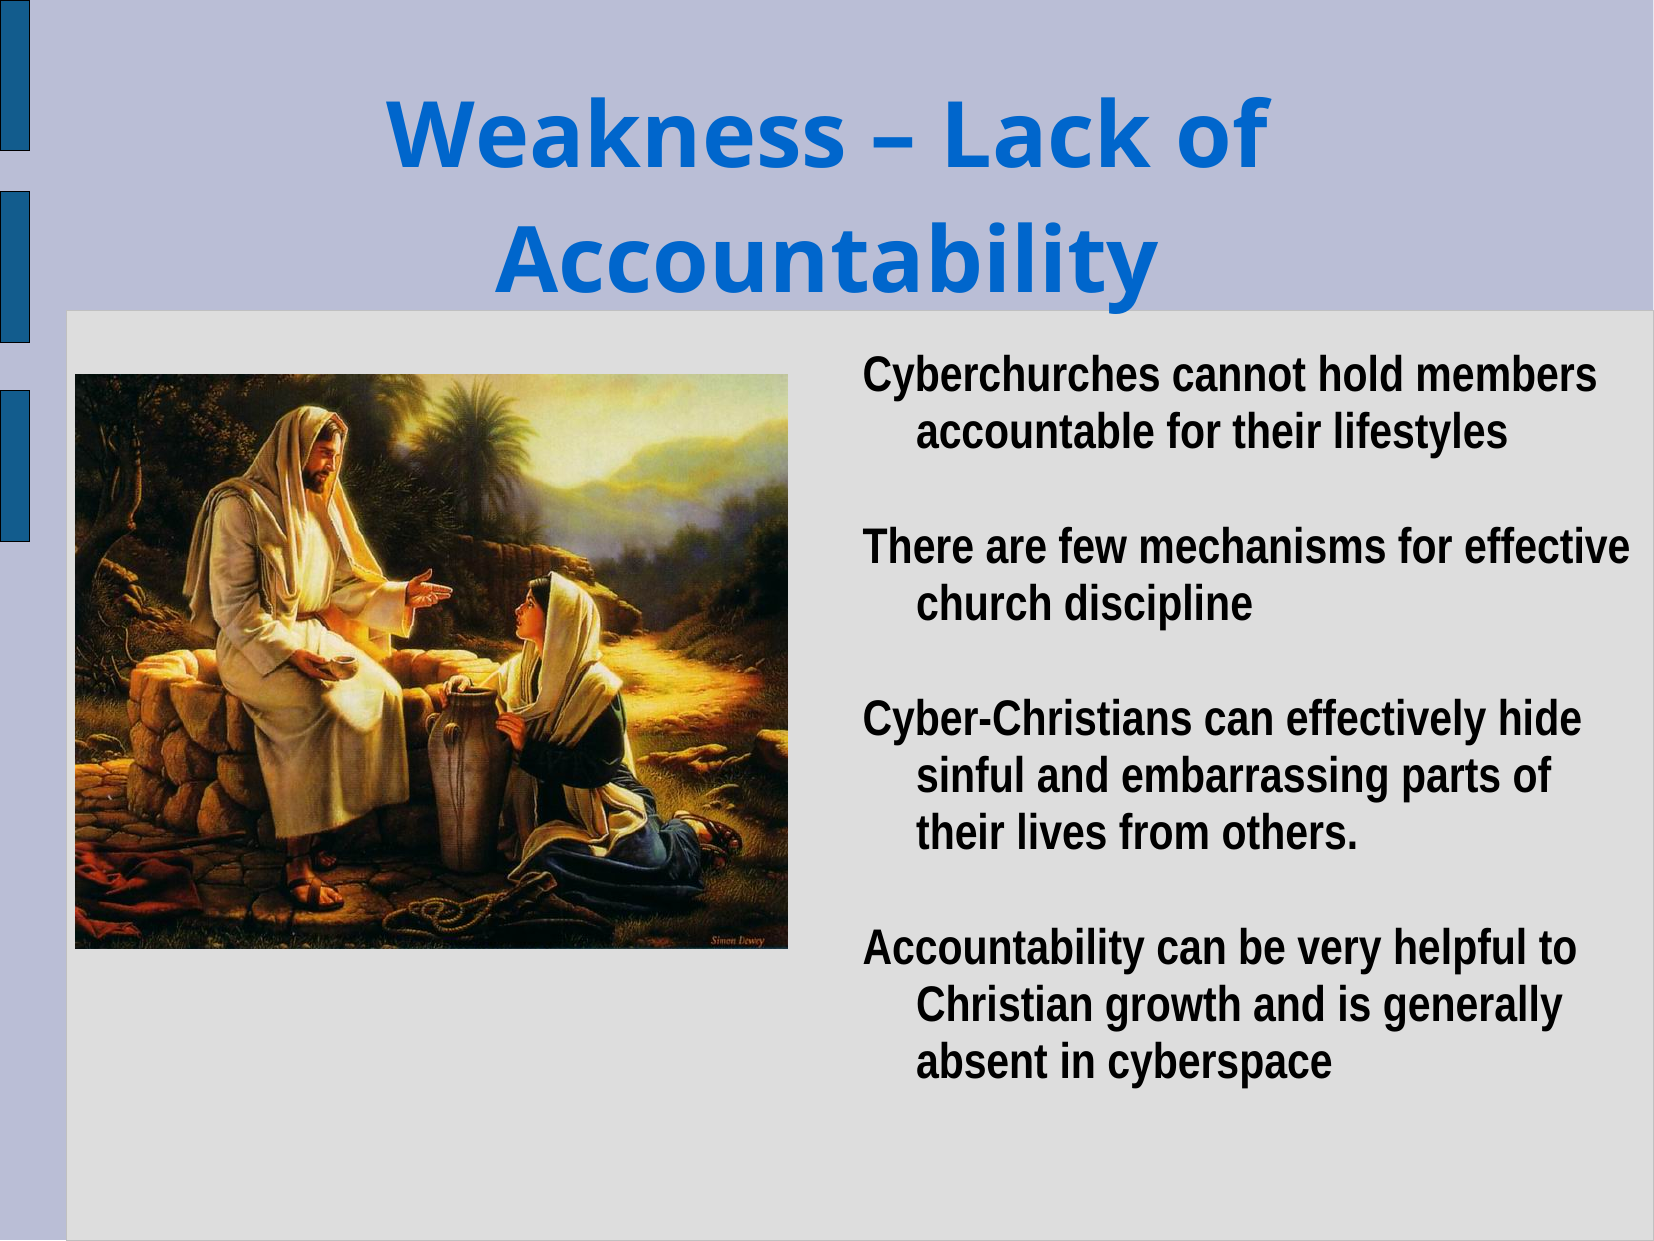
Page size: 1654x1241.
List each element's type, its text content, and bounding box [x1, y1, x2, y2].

picture [75, 374, 788, 949]
list Cyberchurches cannot hold members accountable for their lifestyles There are few mechanisms for effective church discipline Cyber-Christians can effectively hide sinful and embarrassing parts of their lives from others. Accountability can be very helpful to Christian growth and is generally absent in cyberspace [845, 344, 1651, 1133]
title Weakness – Lack of Accountability [121, 91, 1534, 299]
